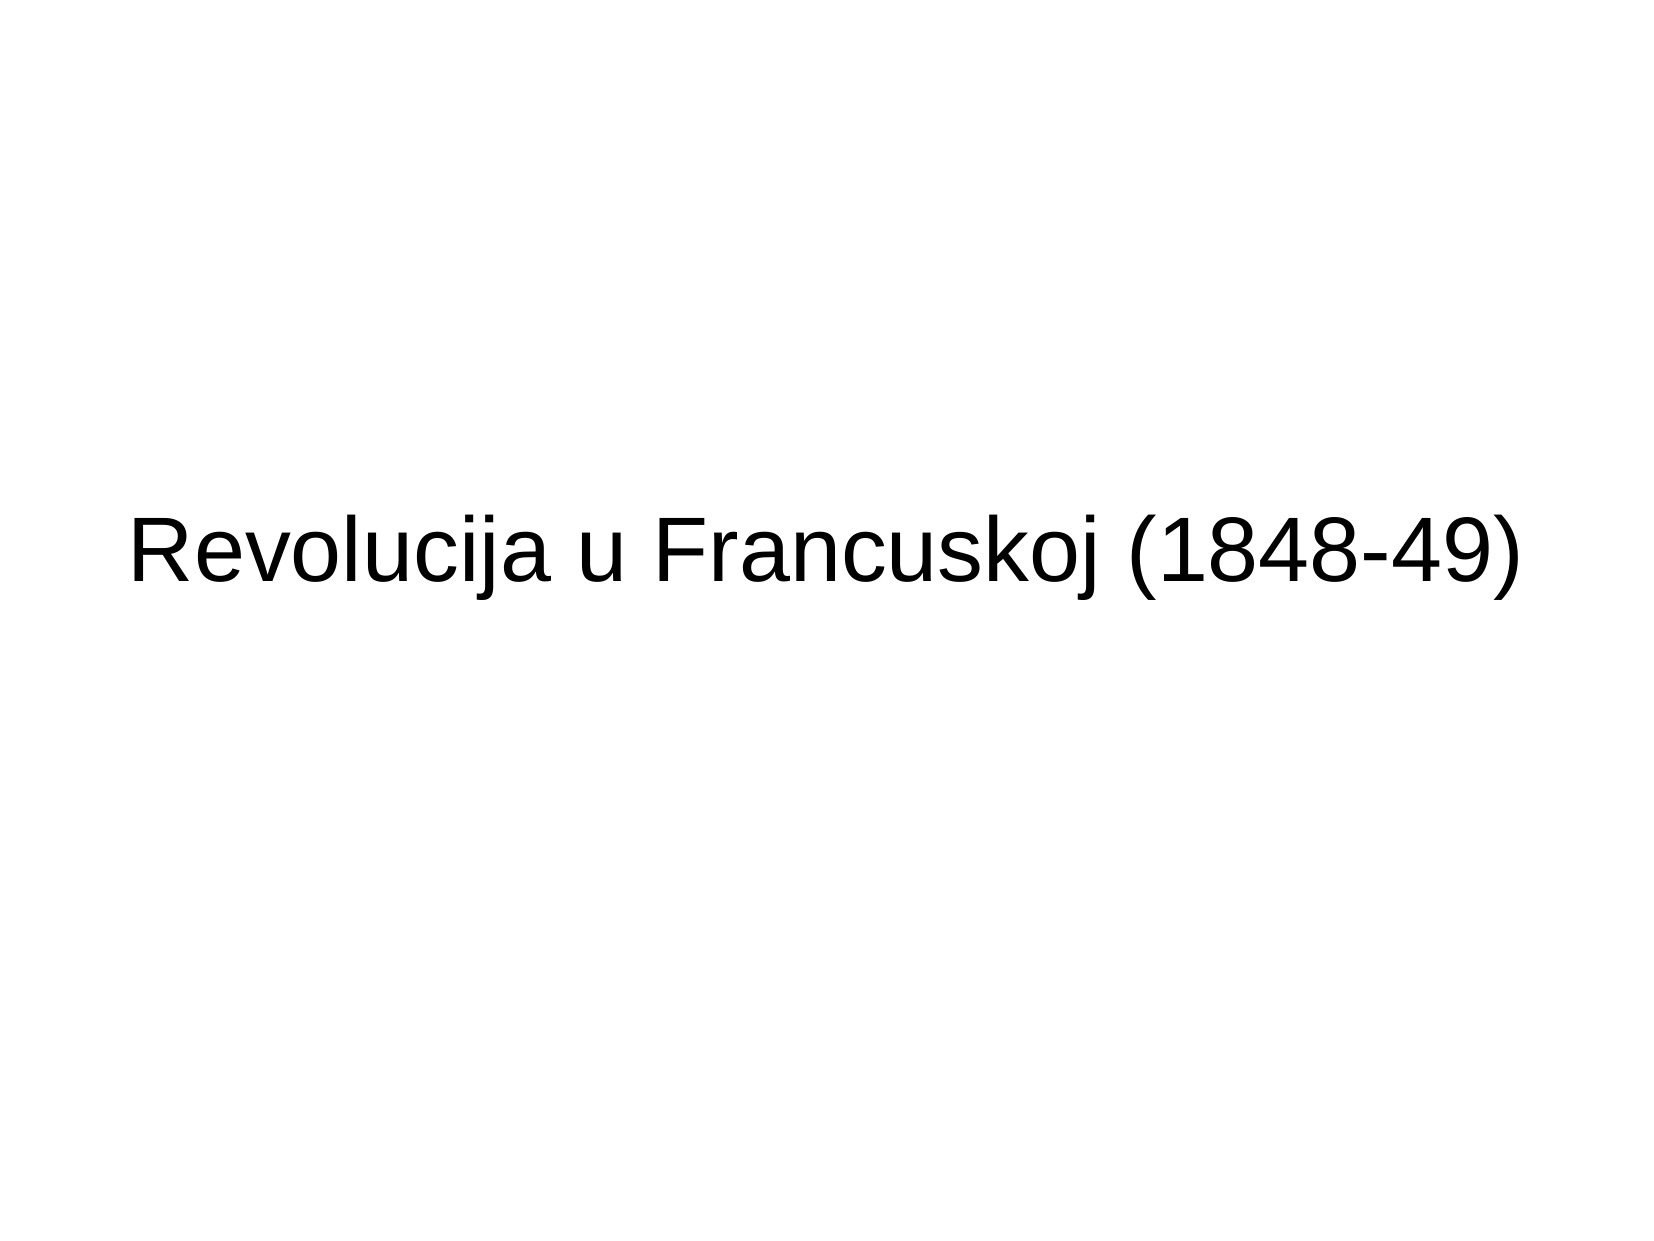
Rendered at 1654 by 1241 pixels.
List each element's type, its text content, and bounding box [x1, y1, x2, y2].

title Revolucija u Francuskoj (1848-49) [82, 49, 1571, 1051]
